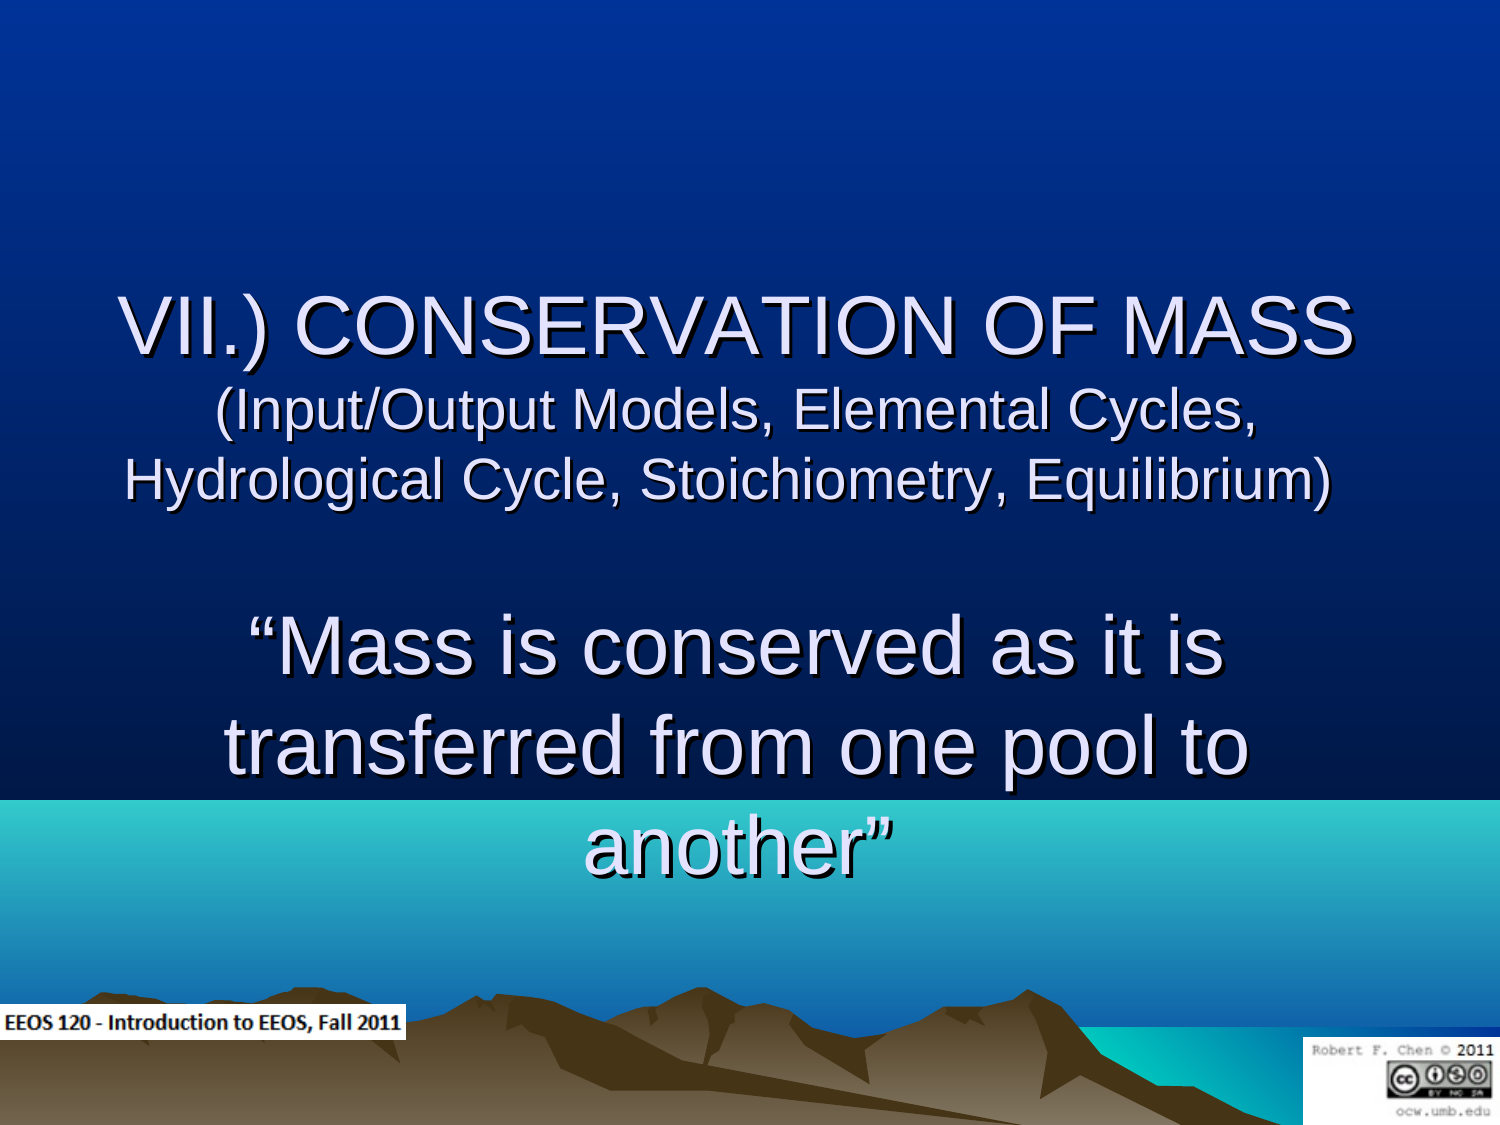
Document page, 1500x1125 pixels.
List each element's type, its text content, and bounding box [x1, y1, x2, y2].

picture [0, 1004, 406, 1040]
picture [1302, 1037, 1500, 1125]
title VII.) CONSERVATION OF MASS (Input/Output Models, Elemental Cycles, Hydrological Cycle, Stoichiometry, Equilibrium) “Mass is conserved as it is transferred from one pool to another” [62, 263, 1413, 899]
